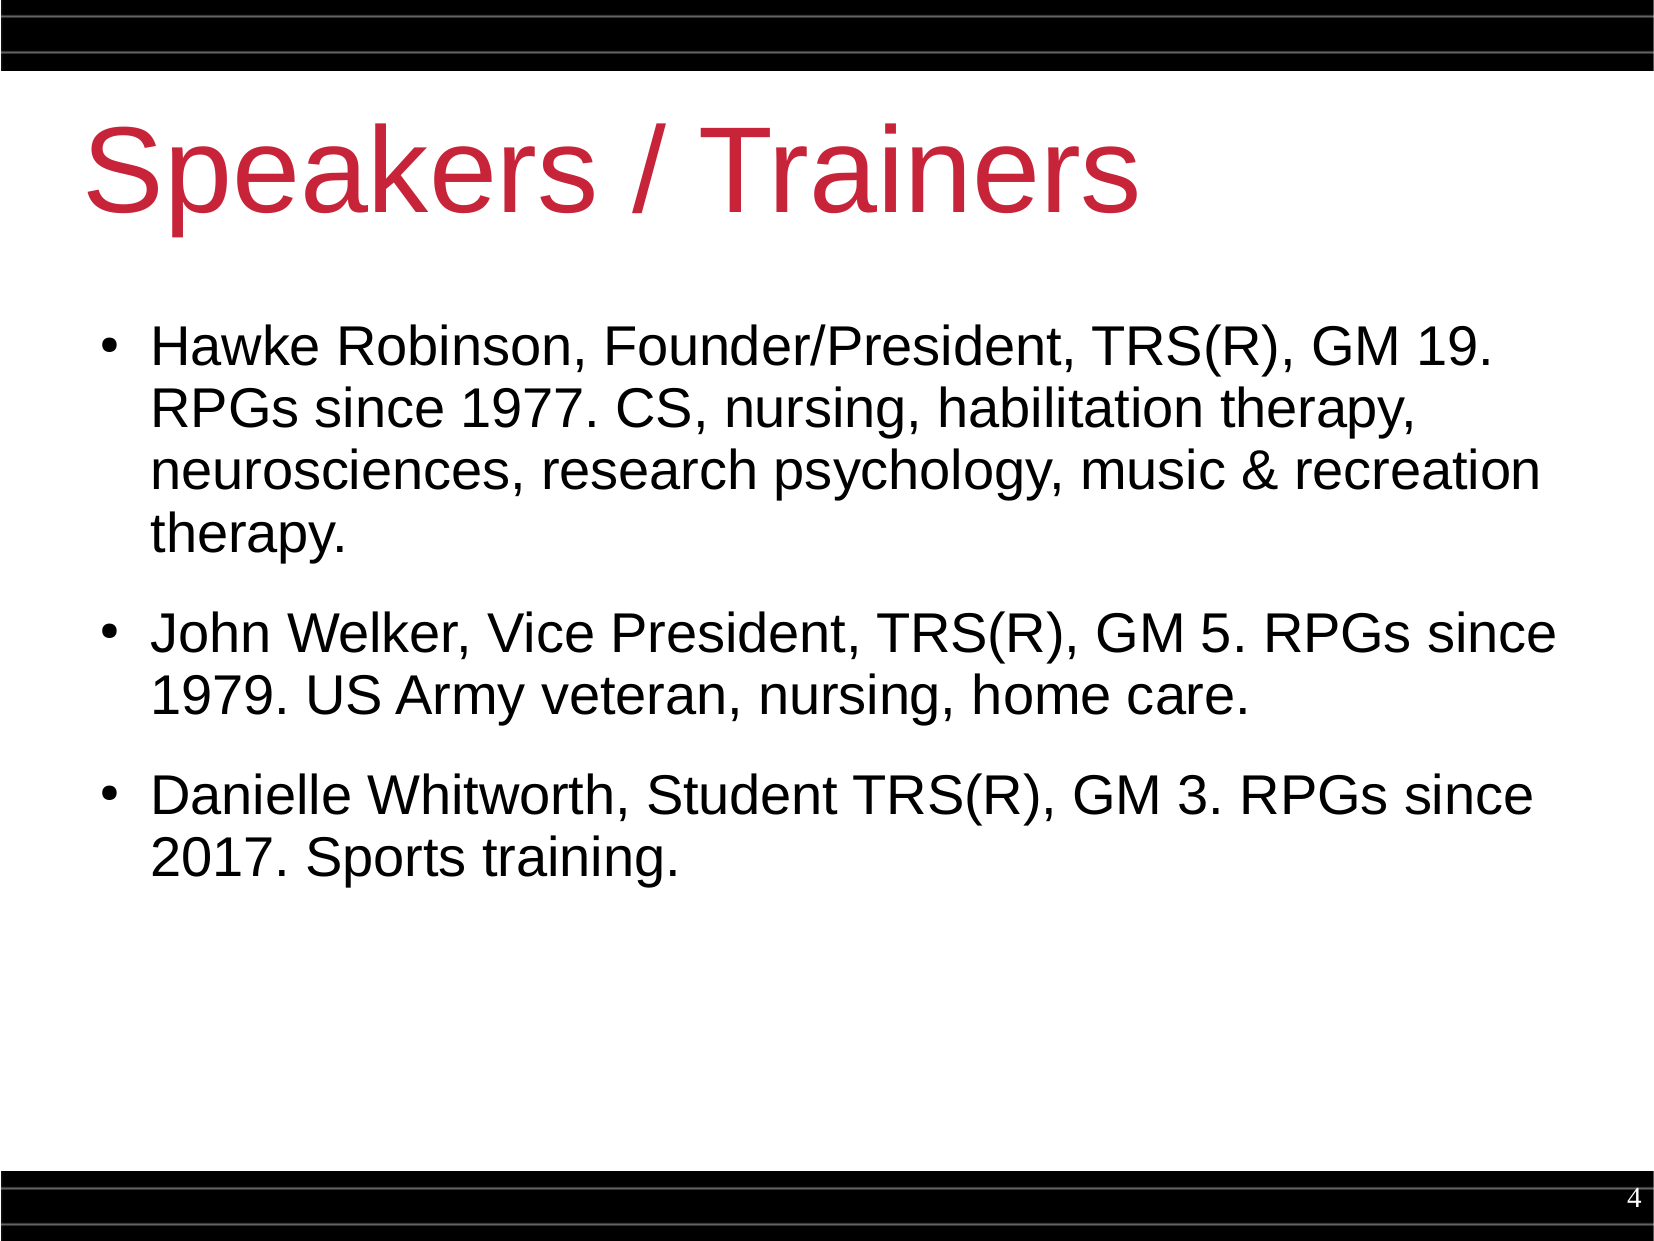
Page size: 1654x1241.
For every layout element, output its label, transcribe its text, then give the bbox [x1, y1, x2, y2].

picture [1, 0, 1654, 71]
list Hawke Robinson, Founder/President, TRS(R), GM 19. RPGs since 1977. CS, nursing, habilitation therapy, neurosciences, research psychology, music & recreation therapy. John Welker, Vice President, TRS(R), GM 5. RPGs since 1979. US Army veteran, nursing, home care. Danielle Whitworth, Student TRS(R), GM 3. RPGs since 2017. Sports training. [82, 315, 1571, 894]
title Speakers / Trainers [82, 92, 1571, 249]
picture [1, 1171, 1654, 1241]
